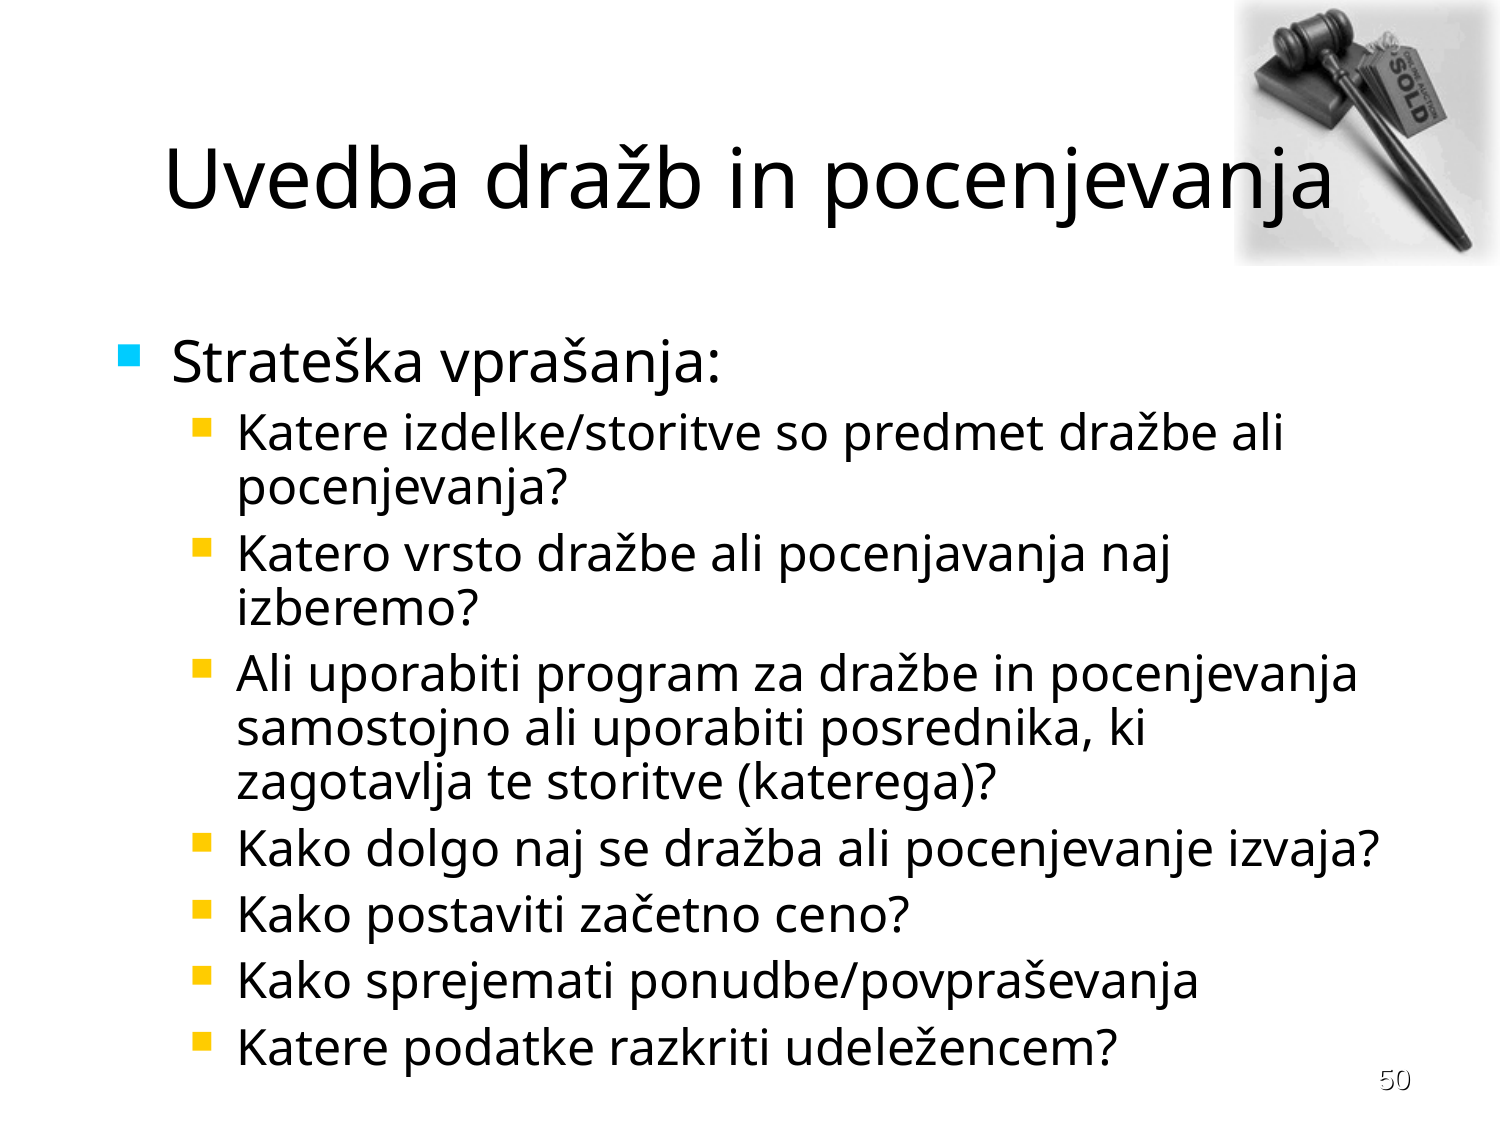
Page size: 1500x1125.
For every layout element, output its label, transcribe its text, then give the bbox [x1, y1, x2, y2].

picture [1234, 0, 1500, 266]
list Strateška vprašanja: Katere izdelke/storitve so predmet dražbe ali pocenjevanja? Katero vrsto dražbe ali pocenjavanja naj izberemo? Ali uporabiti program za dražbe in pocenjevanja samostojno ali uporabiti posrednika, ki zagotavlja te storitve (katerega)? Kako dolgo naj se dražba ali pocenjevanje izvaja? Kako postaviti začetno ceno? Kako sprejemati ponudbe/povpraševanja Katere podatke razkriti udeležencem? [99, 324, 1413, 1038]
title Uvedba dražb in pocenjevanja [75, 62, 1426, 288]
text_box <number> [1074, 1024, 1426, 1103]
